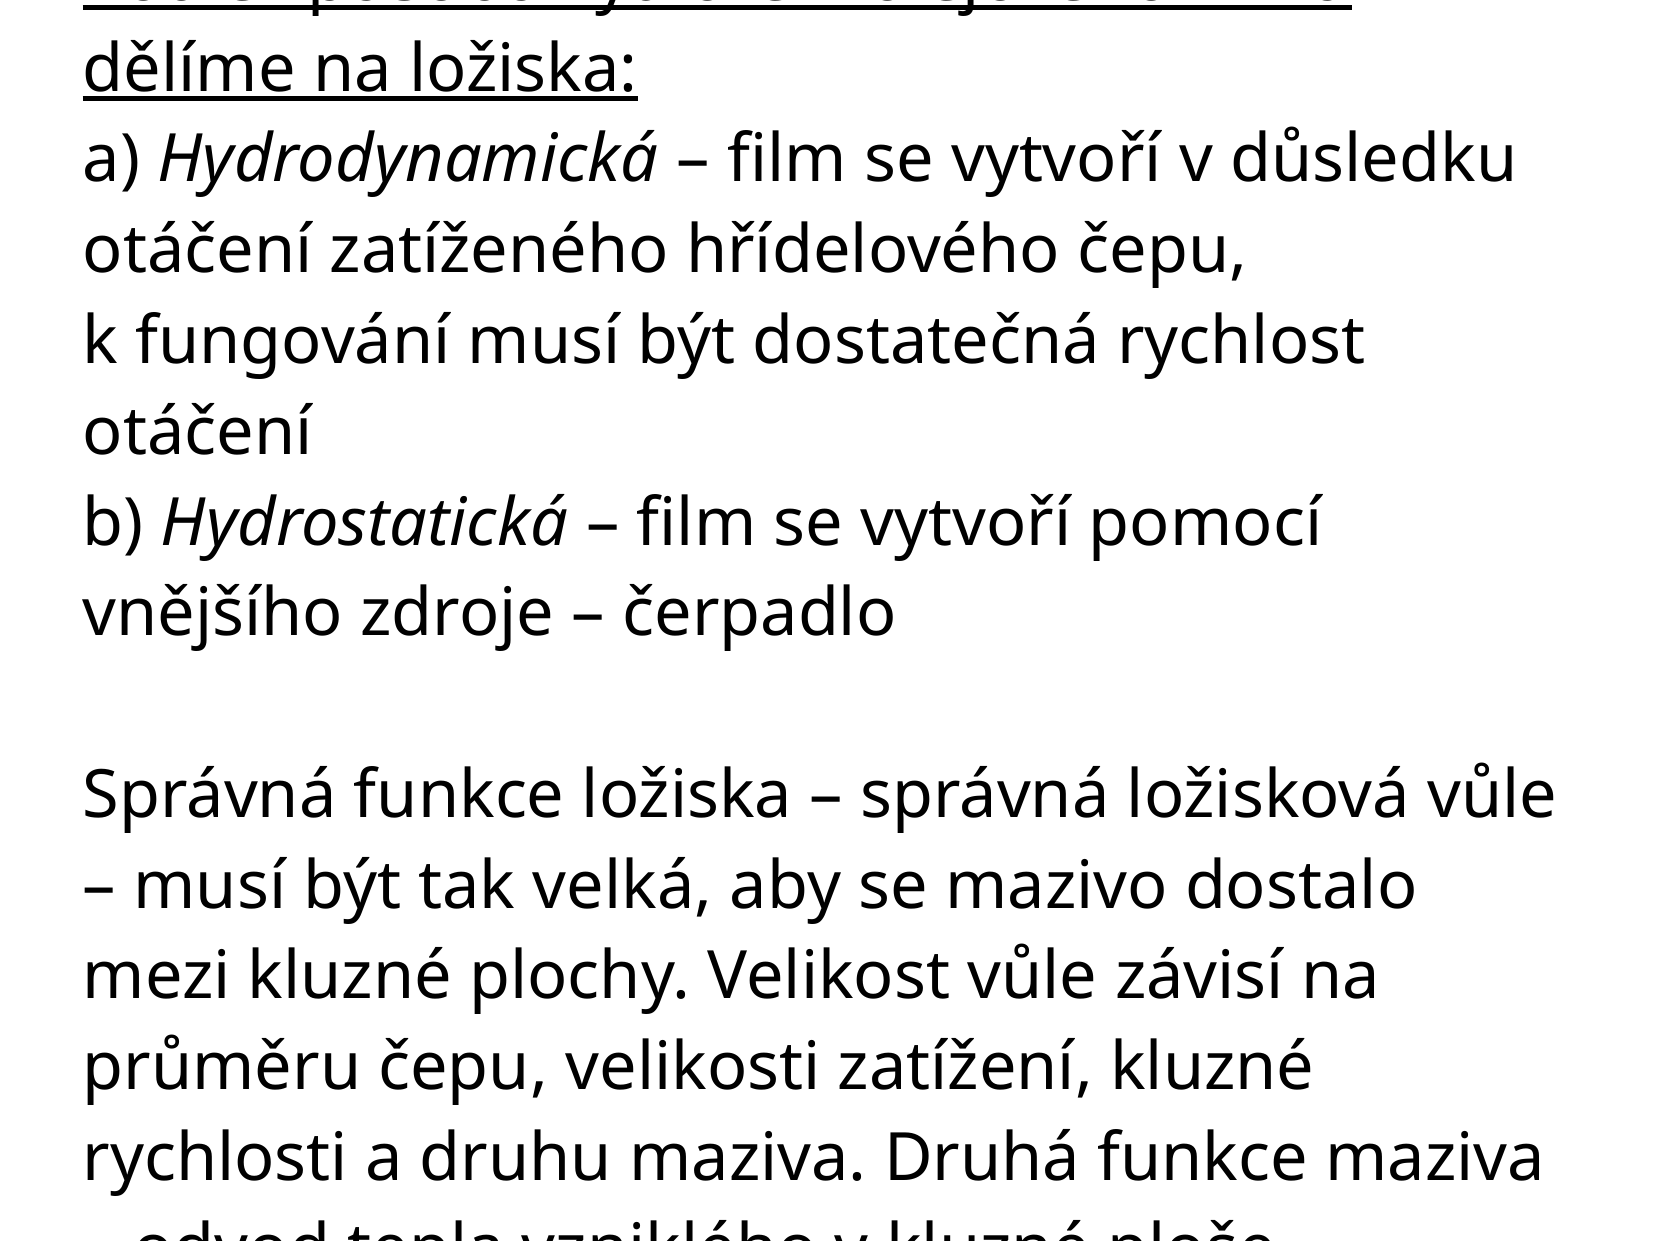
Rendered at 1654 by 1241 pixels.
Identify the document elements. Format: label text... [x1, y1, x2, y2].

subtitle Podle způsobu vytvoření olejového filmu dělíme na ložiska: a) Hydrodynamická – film se vytvoří v důsledku otáčení zatíženého hřídelového čepu, k fungování musí být dostatečná rychlost otáčení b) Hydrostatická – film se vytvoří pomocí vnějšího zdroje – čerpadlo Správná funkce ložiska – správná ložisková vůle – musí být tak velká, aby se mazivo dostalo mezi kluzné plochy. Velikost vůle závisí na průměru čepu, velikosti zatížení, kluzné rychlosti a druhu maziva. Druhá funkce maziva – odvod tepla vzniklého v kluzné ploše. [82, 59, 1571, 1161]
